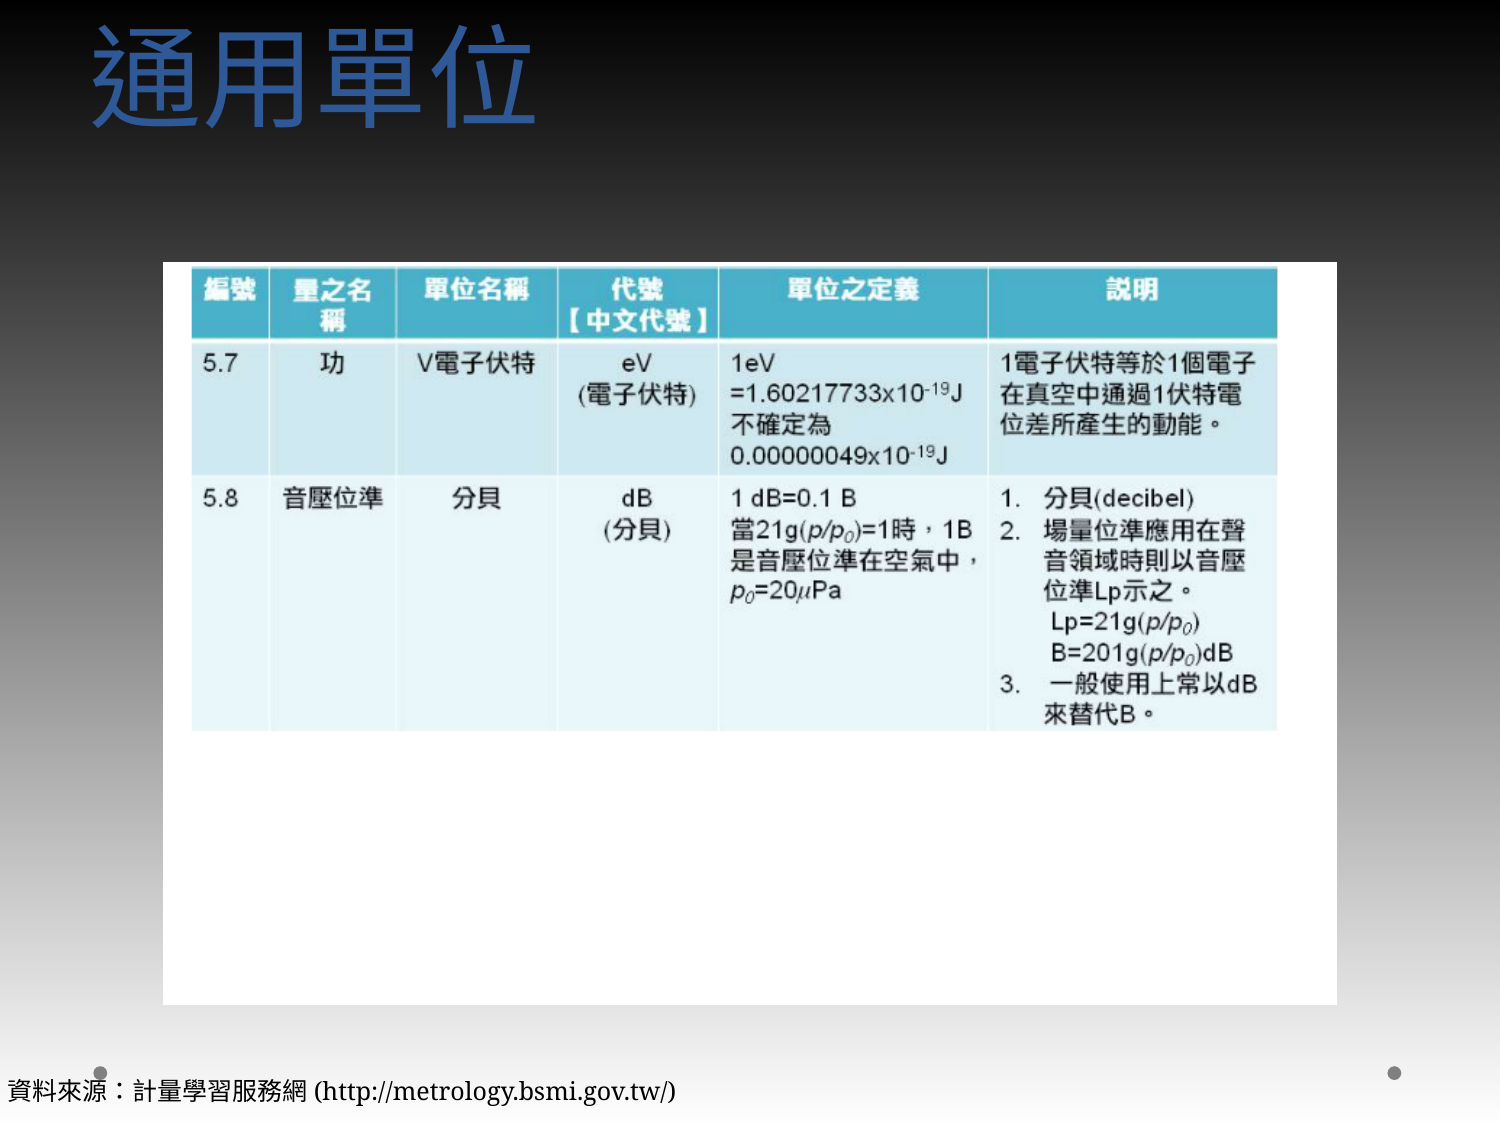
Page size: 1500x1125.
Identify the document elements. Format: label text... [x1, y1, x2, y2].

title 通用單位 [75, 0, 1425, 263]
text_box 資料來源：計量學習服務網(http://metrology.bsmi.gov.tw/) [0, 1067, 692, 1113]
picture [163, 262, 1337, 1005]
